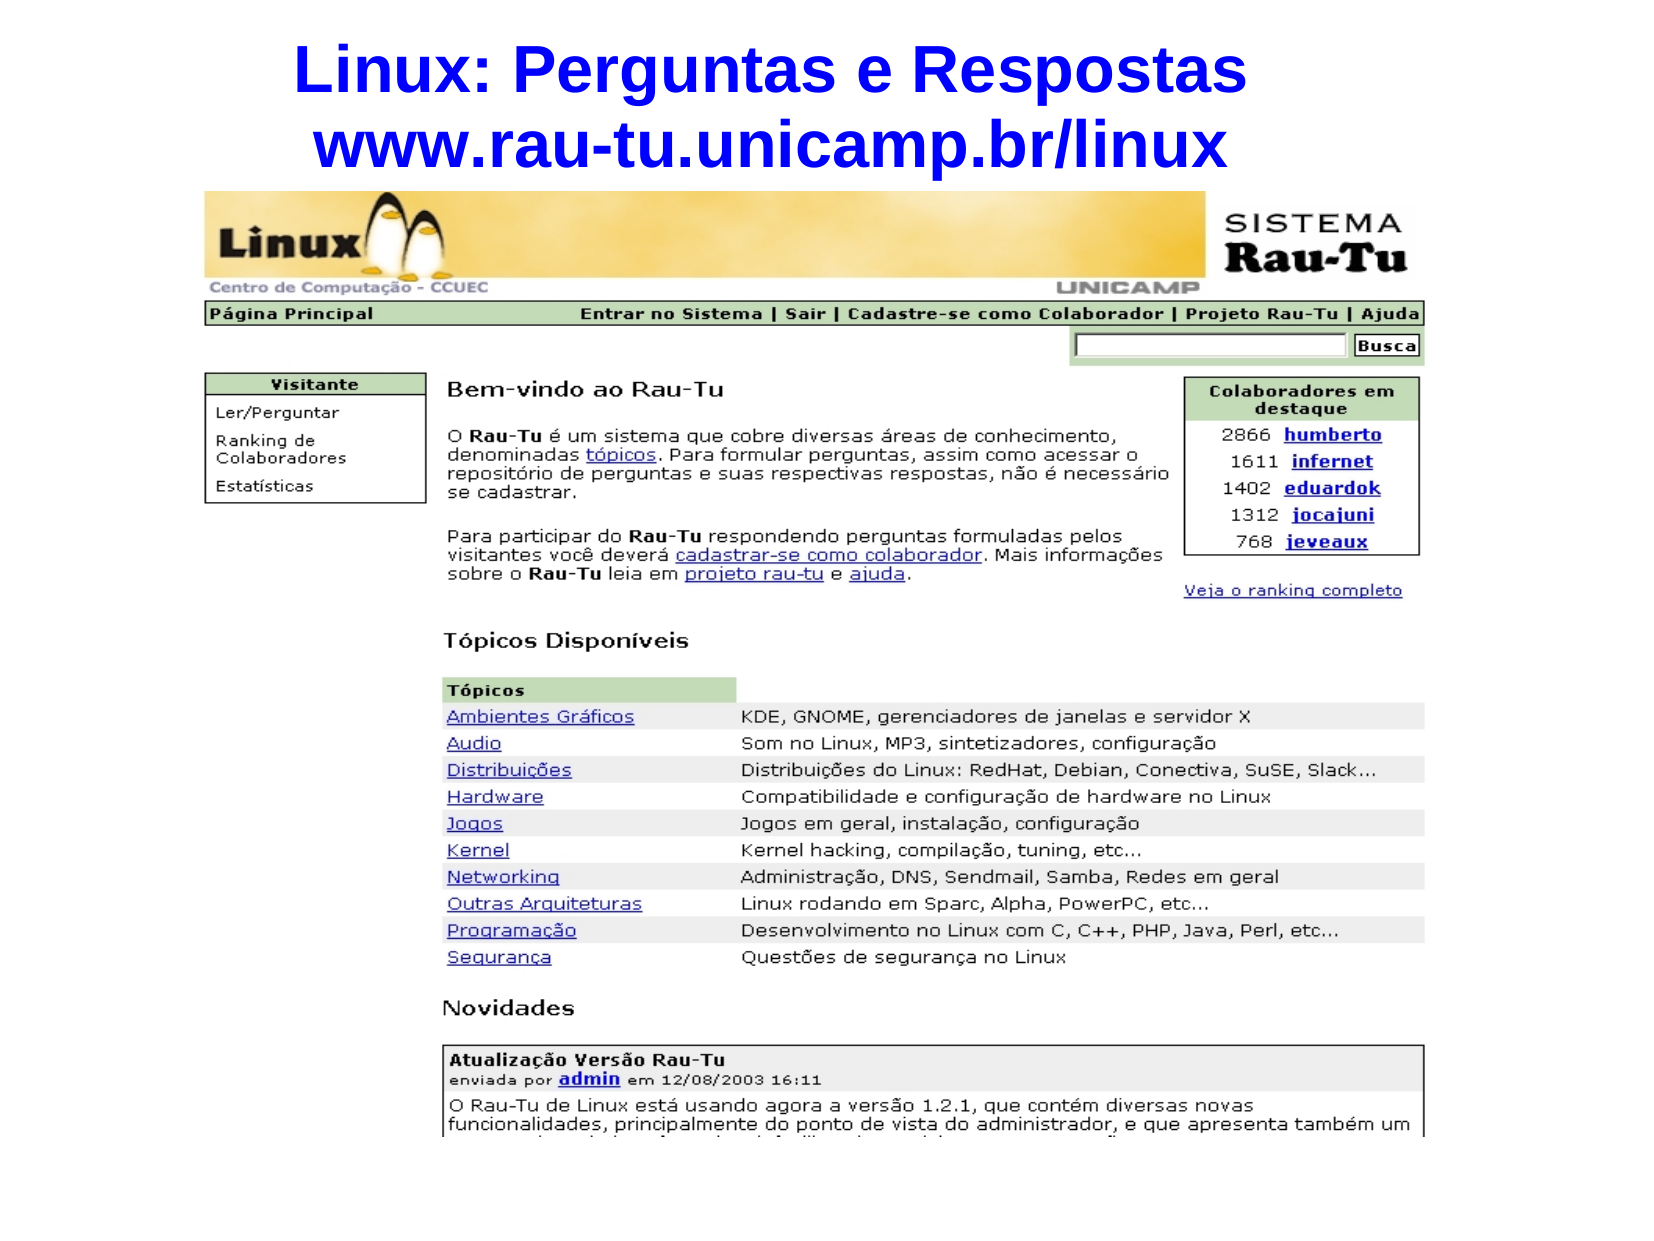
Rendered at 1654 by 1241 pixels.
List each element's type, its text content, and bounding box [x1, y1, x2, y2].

text_box Linux: Perguntas e Respostas www.rau-tu.unicamp.br/linux [293, 32, 1252, 182]
picture [197, 191, 1439, 1137]
